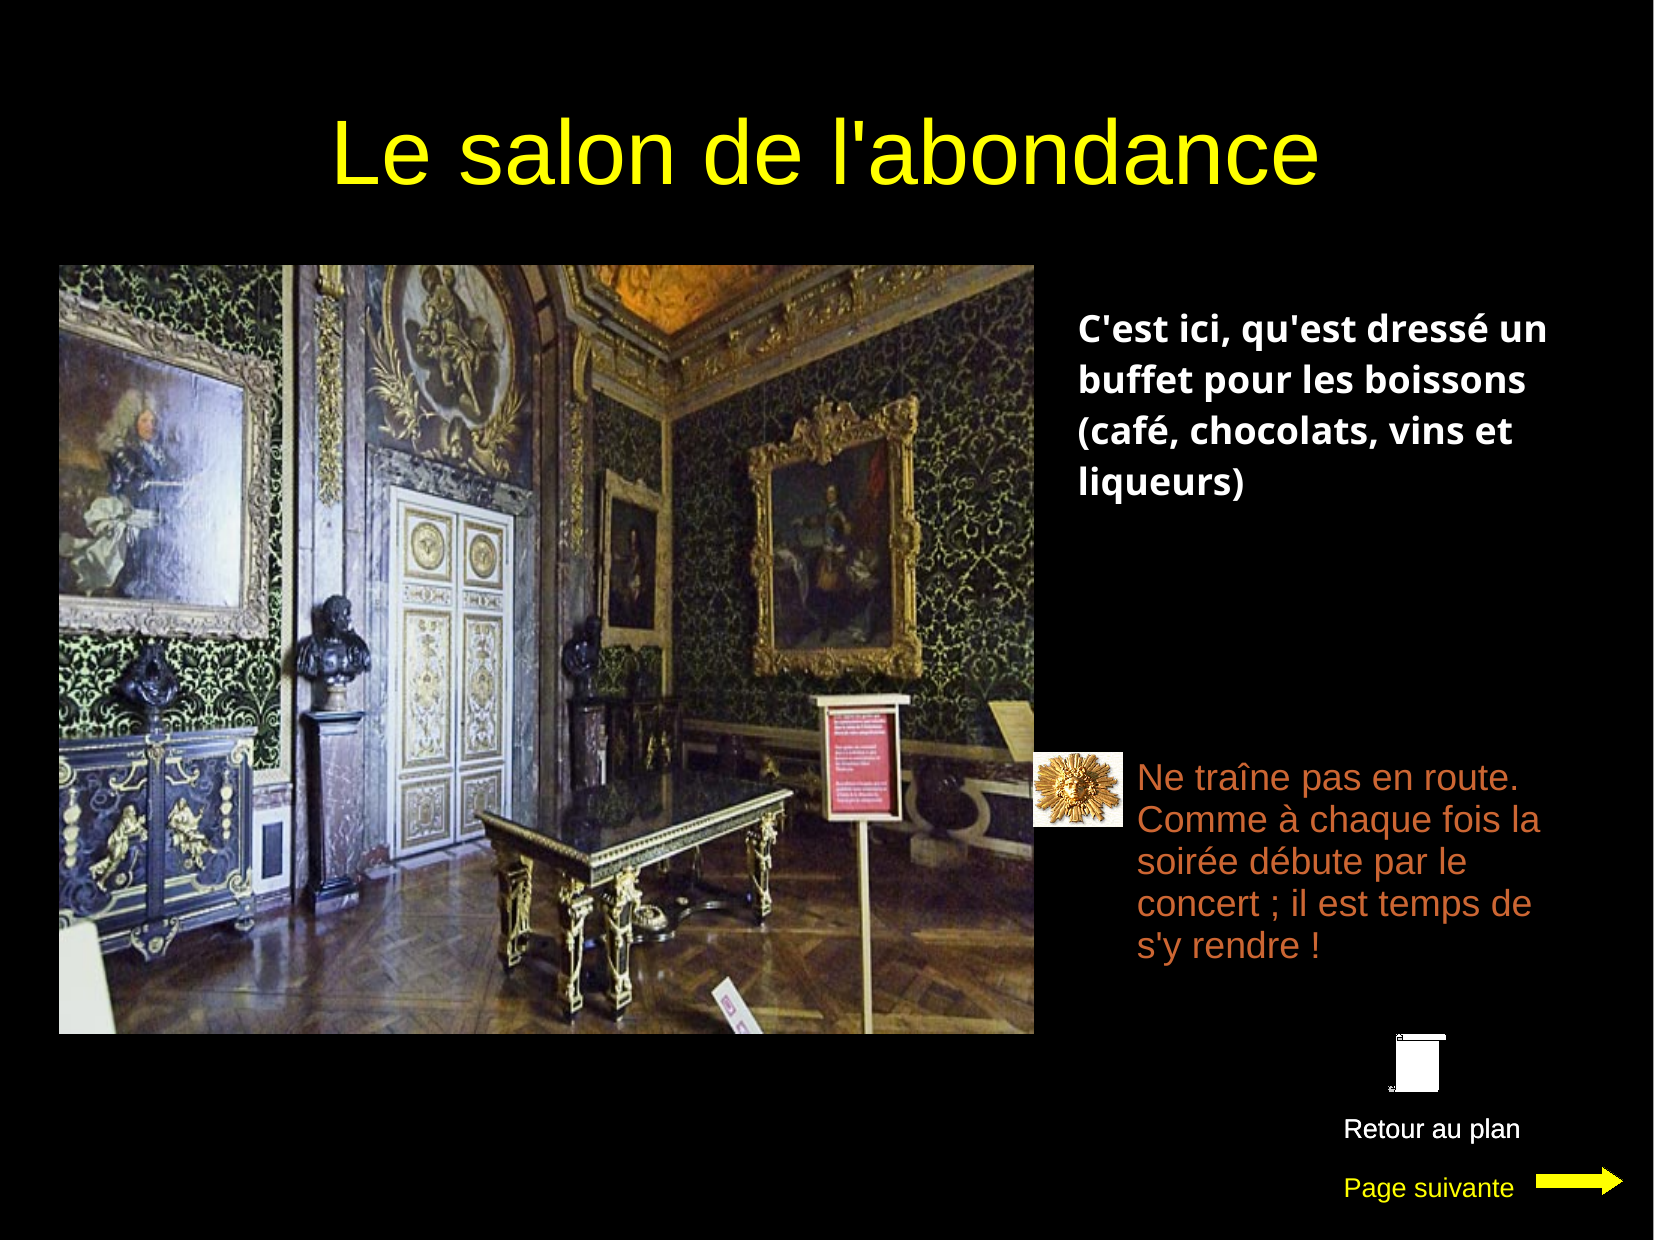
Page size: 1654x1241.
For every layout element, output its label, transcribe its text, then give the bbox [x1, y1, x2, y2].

text_box Retour au plan [1328, 1106, 1625, 1152]
text_box [1536, 1165, 1625, 1196]
text_box [1387, 1033, 1447, 1093]
text_box C'est ici, qu'est dressé un buffet pour les boissons (café, chocolats, vins et liqueurs) [1062, 295, 1595, 562]
text_box Page suivante [1328, 1165, 1536, 1211]
text_box Ne traîne pas en route. Comme à chaque fois la soirée débute par le concert ; il est temps de s'y rendre ! [1122, 749, 1595, 975]
picture [59, 265, 1123, 1034]
title Le salon de l'abondance [82, 49, 1571, 257]
